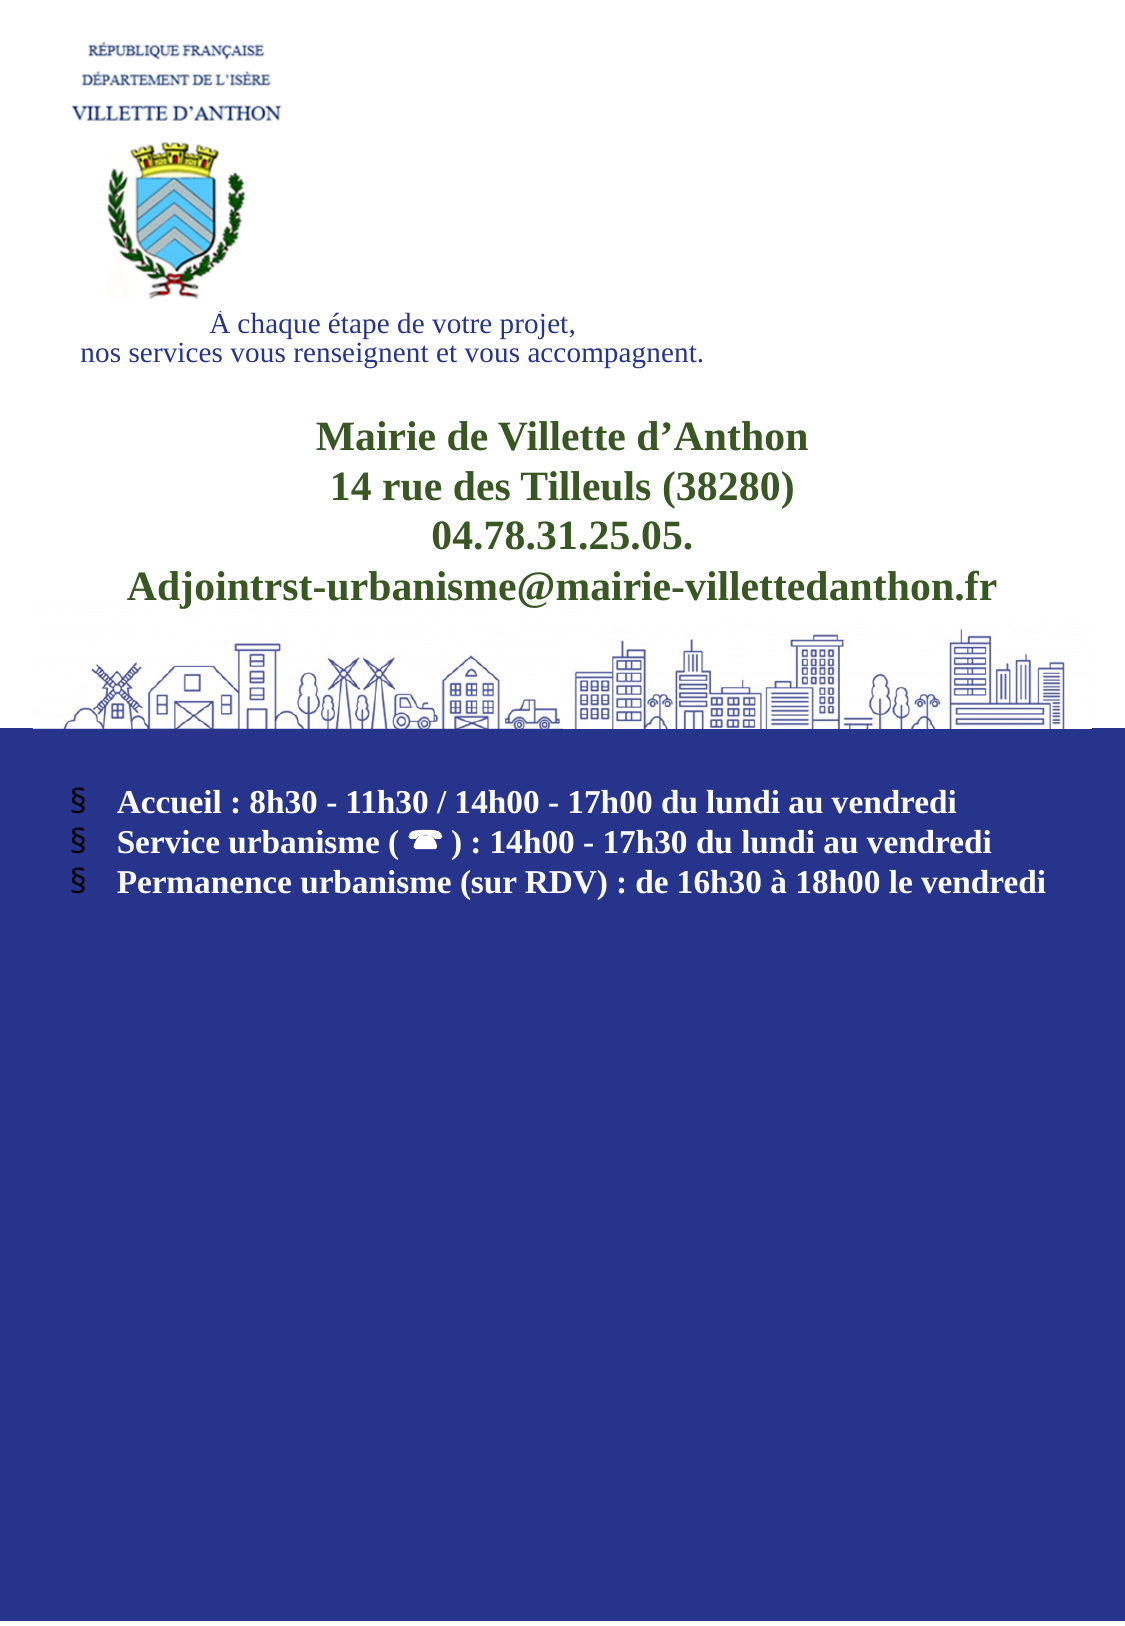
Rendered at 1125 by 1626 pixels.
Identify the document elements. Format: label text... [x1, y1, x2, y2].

text_box [0, 728, 1125, 1621]
picture [54, 32, 298, 311]
picture [32, 598, 1092, 729]
text_box À chaque étape de votre projet, nos services vous renseignent et vous accompagnent. [65, 310, 1024, 391]
text_box Accueil : 8h30 - 11h30 / 14h00 - 17h00 du lundi au vendredi Service urbanisme (  ) : 14h00 - 17h30 du lundi au vendredi Permanence urbanisme (sur RDV) : de 16h30 à 18h00 le vendredi [55, 773, 1125, 908]
text_box Mairie de Villette d’Anthon 14 rue des Tilleuls (38280) 04.78.31.25.05. Adjointrst-urbanisme@mairie-villettedanthon.fr [66, 401, 1059, 661]
